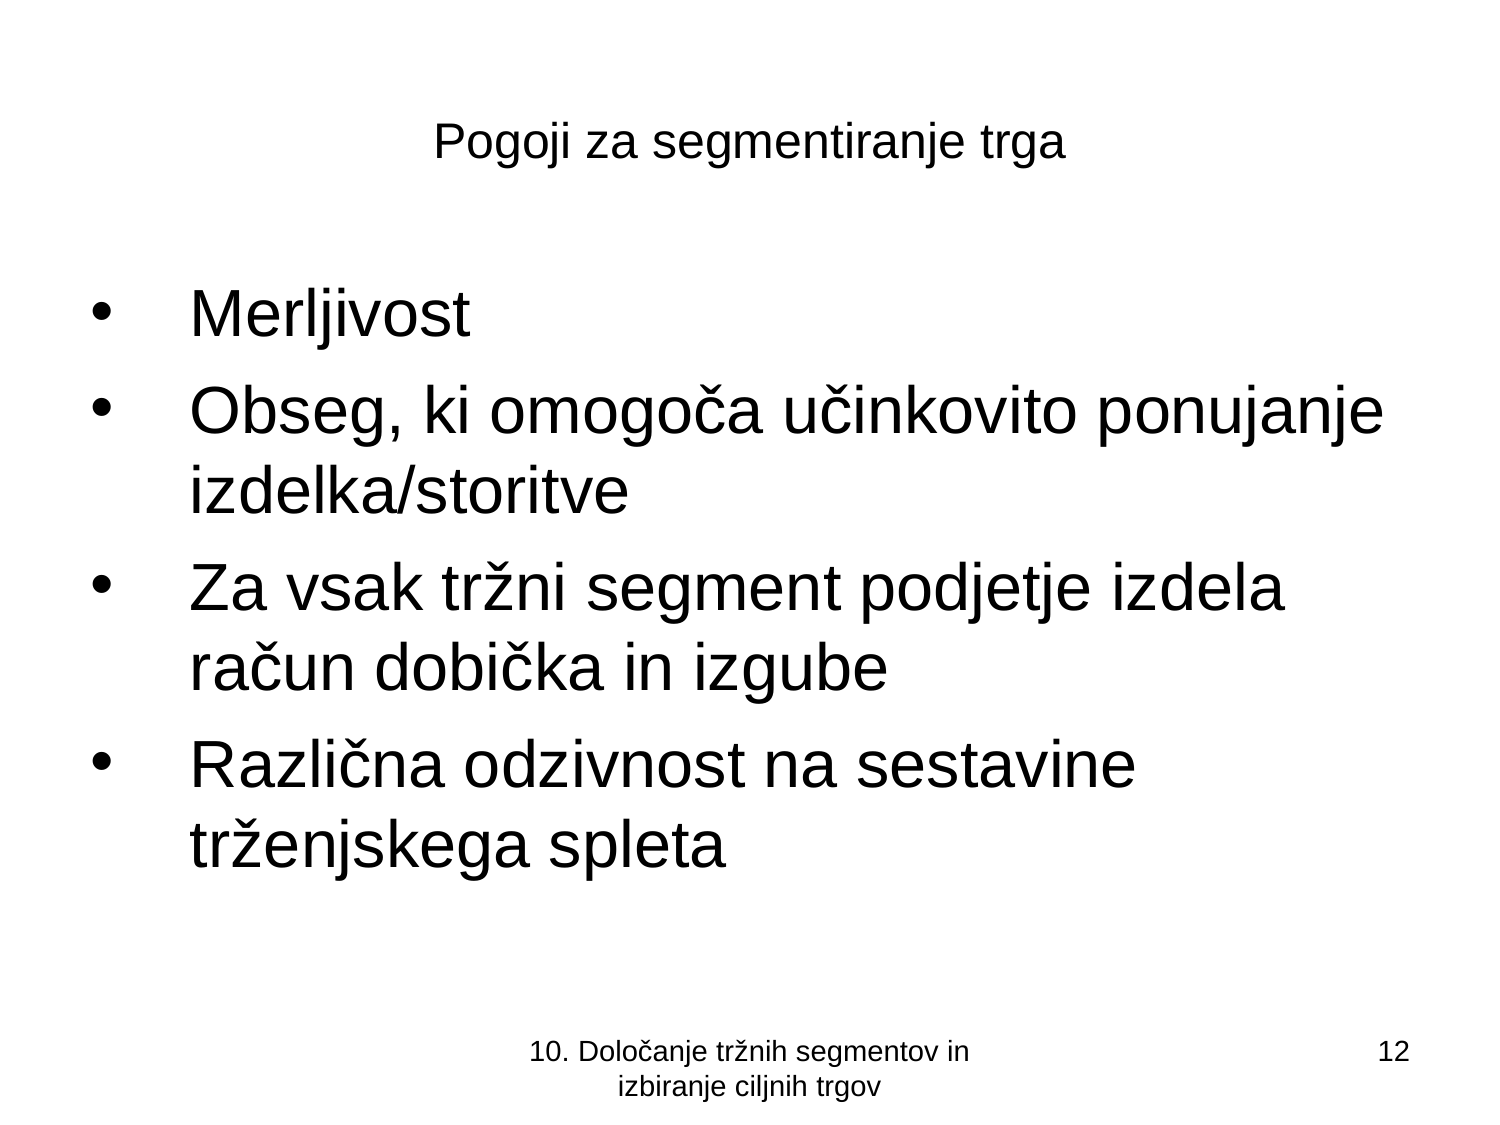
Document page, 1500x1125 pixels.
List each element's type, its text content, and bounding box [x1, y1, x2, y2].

title Pogoji za segmentiranje trga [75, 45, 1426, 233]
list Merljivost Obseg, ki omogoča učinkovito ponujanje izdelka/storitve Za vsak tržni segment podjetje izdela račun dobička in izgube Različna odzivnost na sestavine trženjskega spleta [75, 262, 1426, 1006]
text_box 10. Določanje tržnih segmentov in izbiranje ciljnih trgov [512, 1024, 988, 1103]
text_box <number> [1074, 1024, 1426, 1103]
